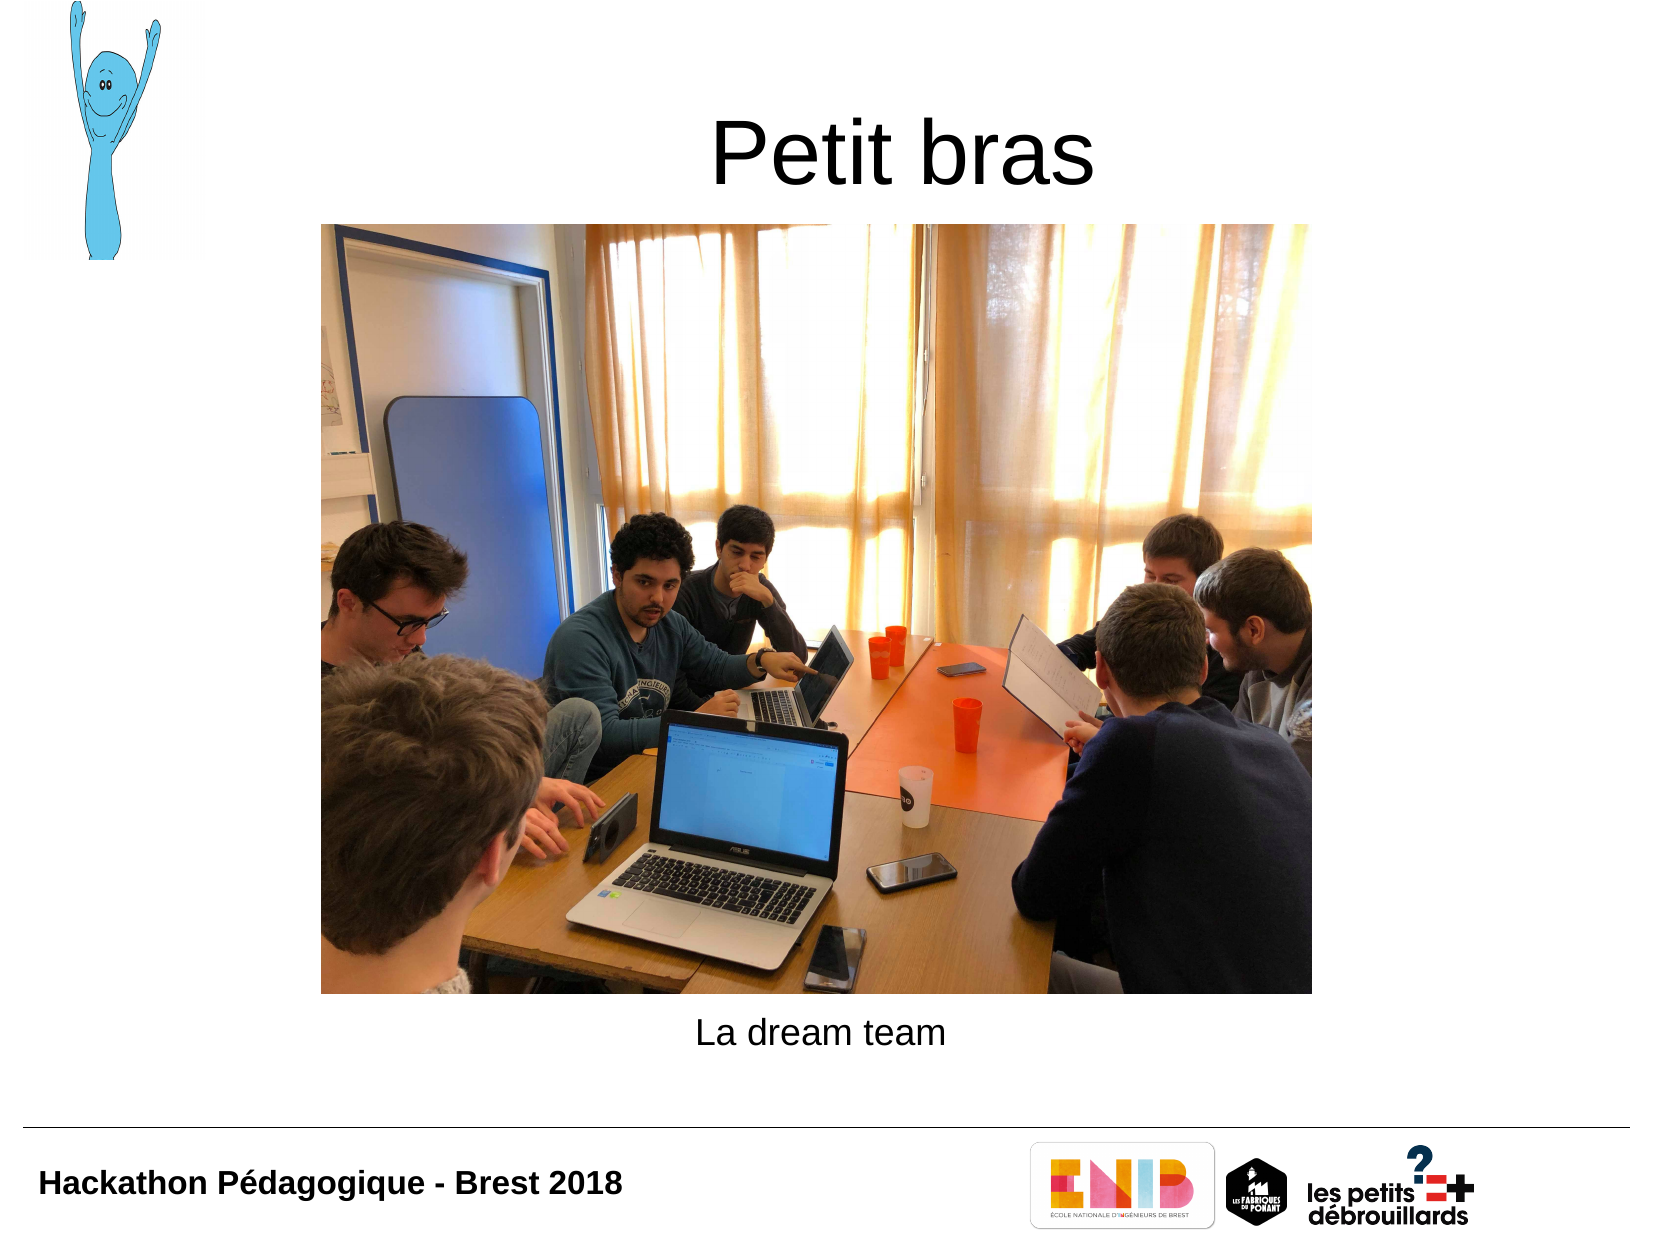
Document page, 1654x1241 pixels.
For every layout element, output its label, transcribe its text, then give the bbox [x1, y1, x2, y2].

picture [1015, 1127, 1287, 1241]
picture [24, 1, 206, 260]
title Petit bras [236, 101, 1571, 205]
picture [321, 224, 1312, 994]
text_box Hackathon Pédagogique - Brest 2018 [23, 1157, 945, 1210]
text_box La dream team [200, 1003, 1441, 1103]
picture [1308, 1145, 1474, 1225]
